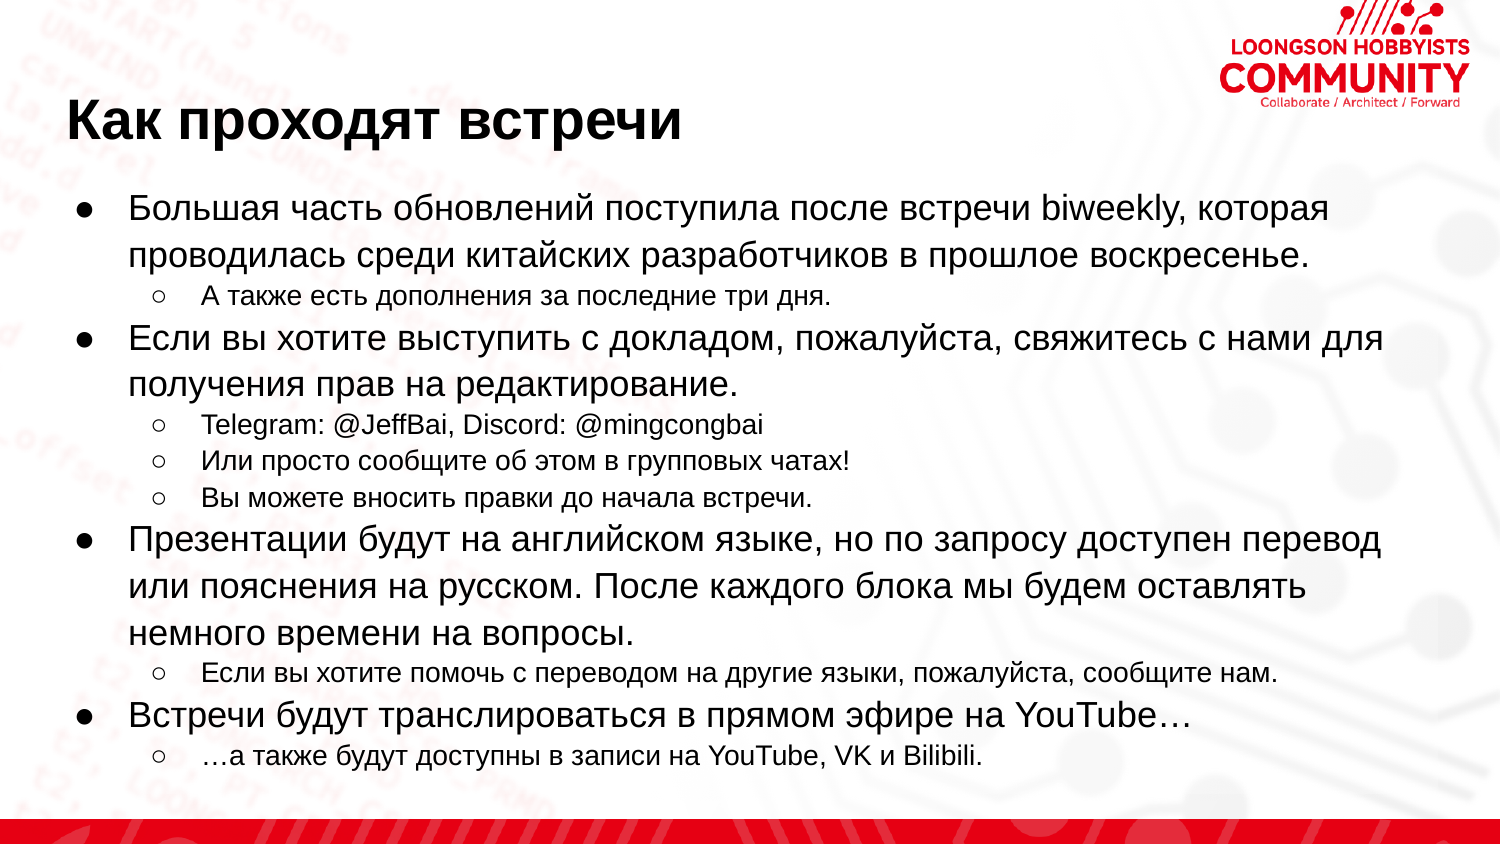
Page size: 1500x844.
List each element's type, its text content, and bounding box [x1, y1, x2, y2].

picture [0, 0, 1500, 844]
title Как проходят встречи [51, 72, 1449, 167]
list Большая часть обновлений поступила после встречи biweekly, которая проводилась среди китайских разработчиков в прошлое воскресенье. А также есть дополнения за последние три дня. Если вы хотите выступить с докладом, пожалуйста, свяжитесь с нами для получения прав на редактирование. Telegram: @JeffBai, Discord: @mingcongbai Или просто сообщите об этом в групповых чатах! Вы можете вносить правки до начала встречи. Презентации будут на английском языке, но по запросу доступен перевод или пояснения на русском. После каждого блока мы будем оставлять немного времени на вопросы. Если вы хотите помочь с переводом на другие языки, пожалуйста, сообщите нам. Встречи будут транслироваться в прямом эфире на YouTube… …а также будут доступны в записи на YouTube, VK и Bilibili. [40, 166, 1439, 794]
